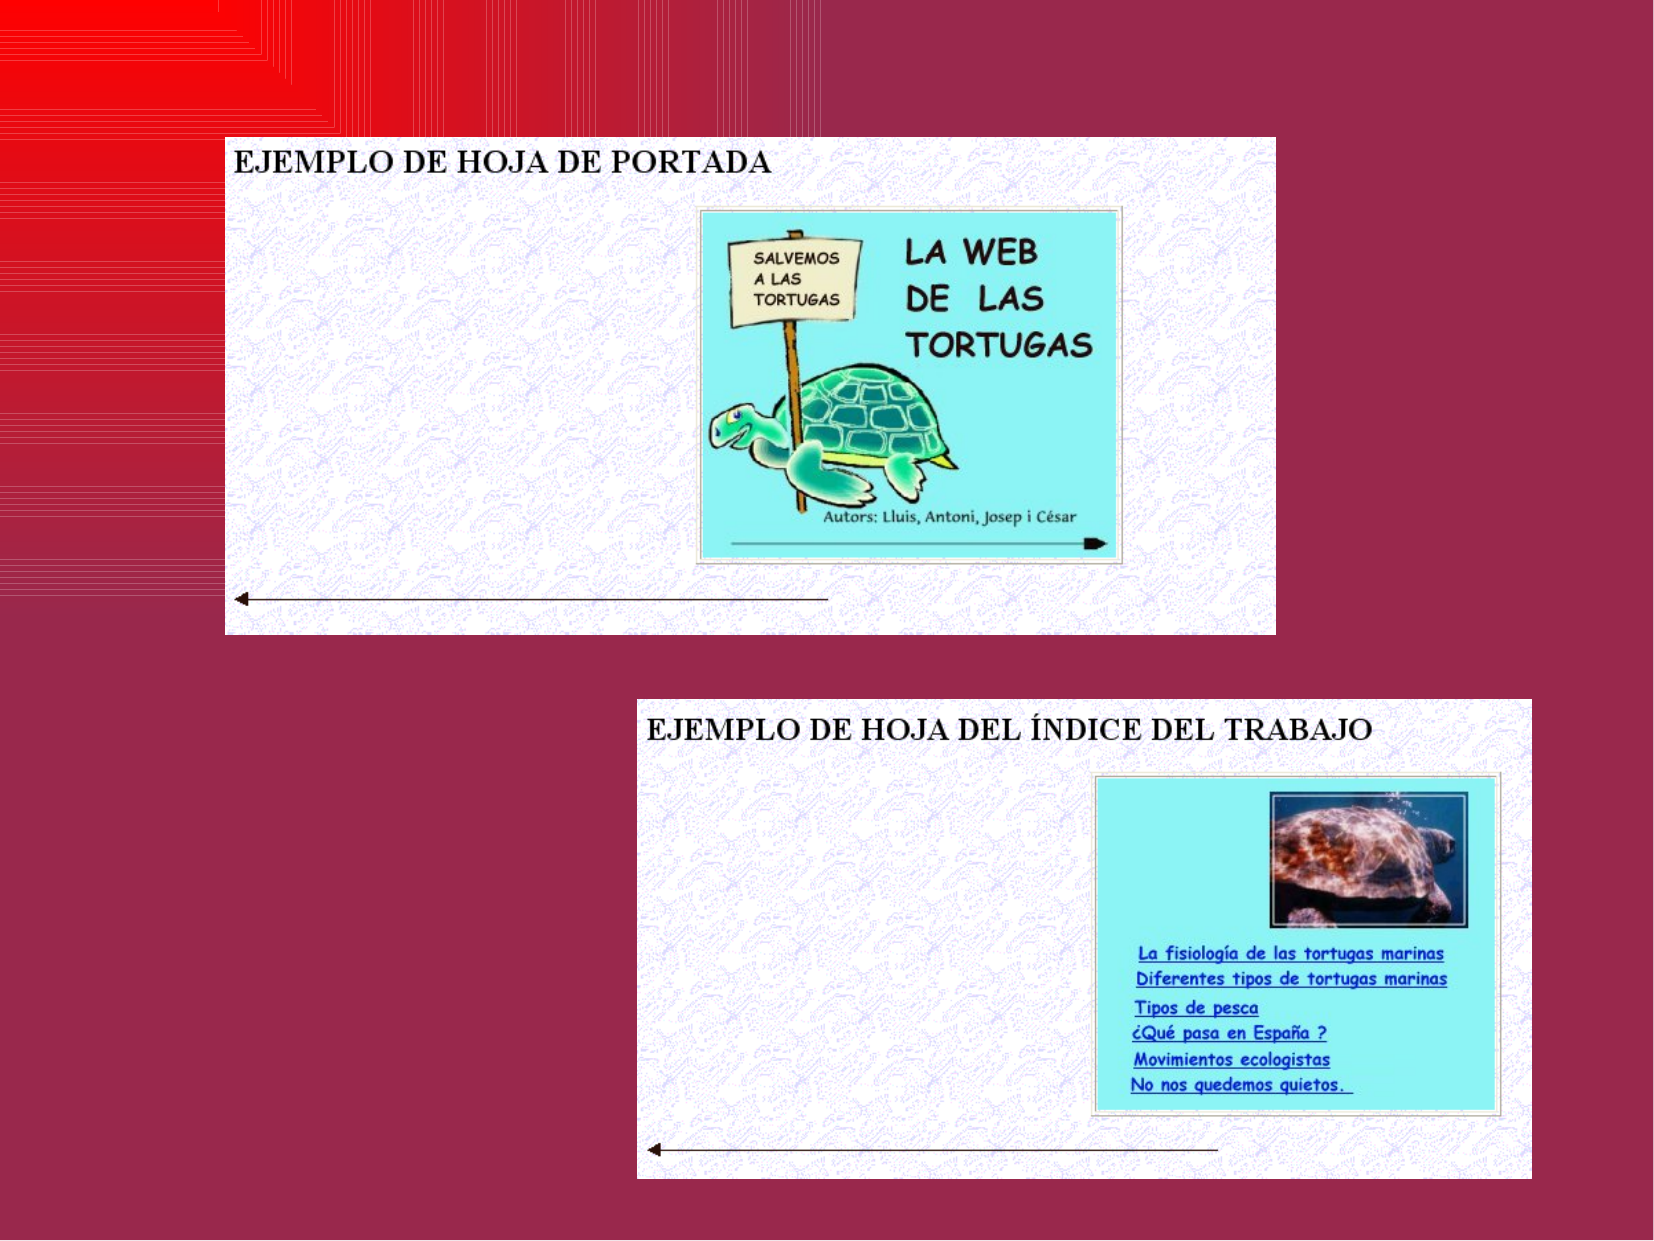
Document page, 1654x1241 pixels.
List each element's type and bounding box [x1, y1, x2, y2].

picture [225, 137, 1276, 635]
picture [637, 699, 1532, 1179]
